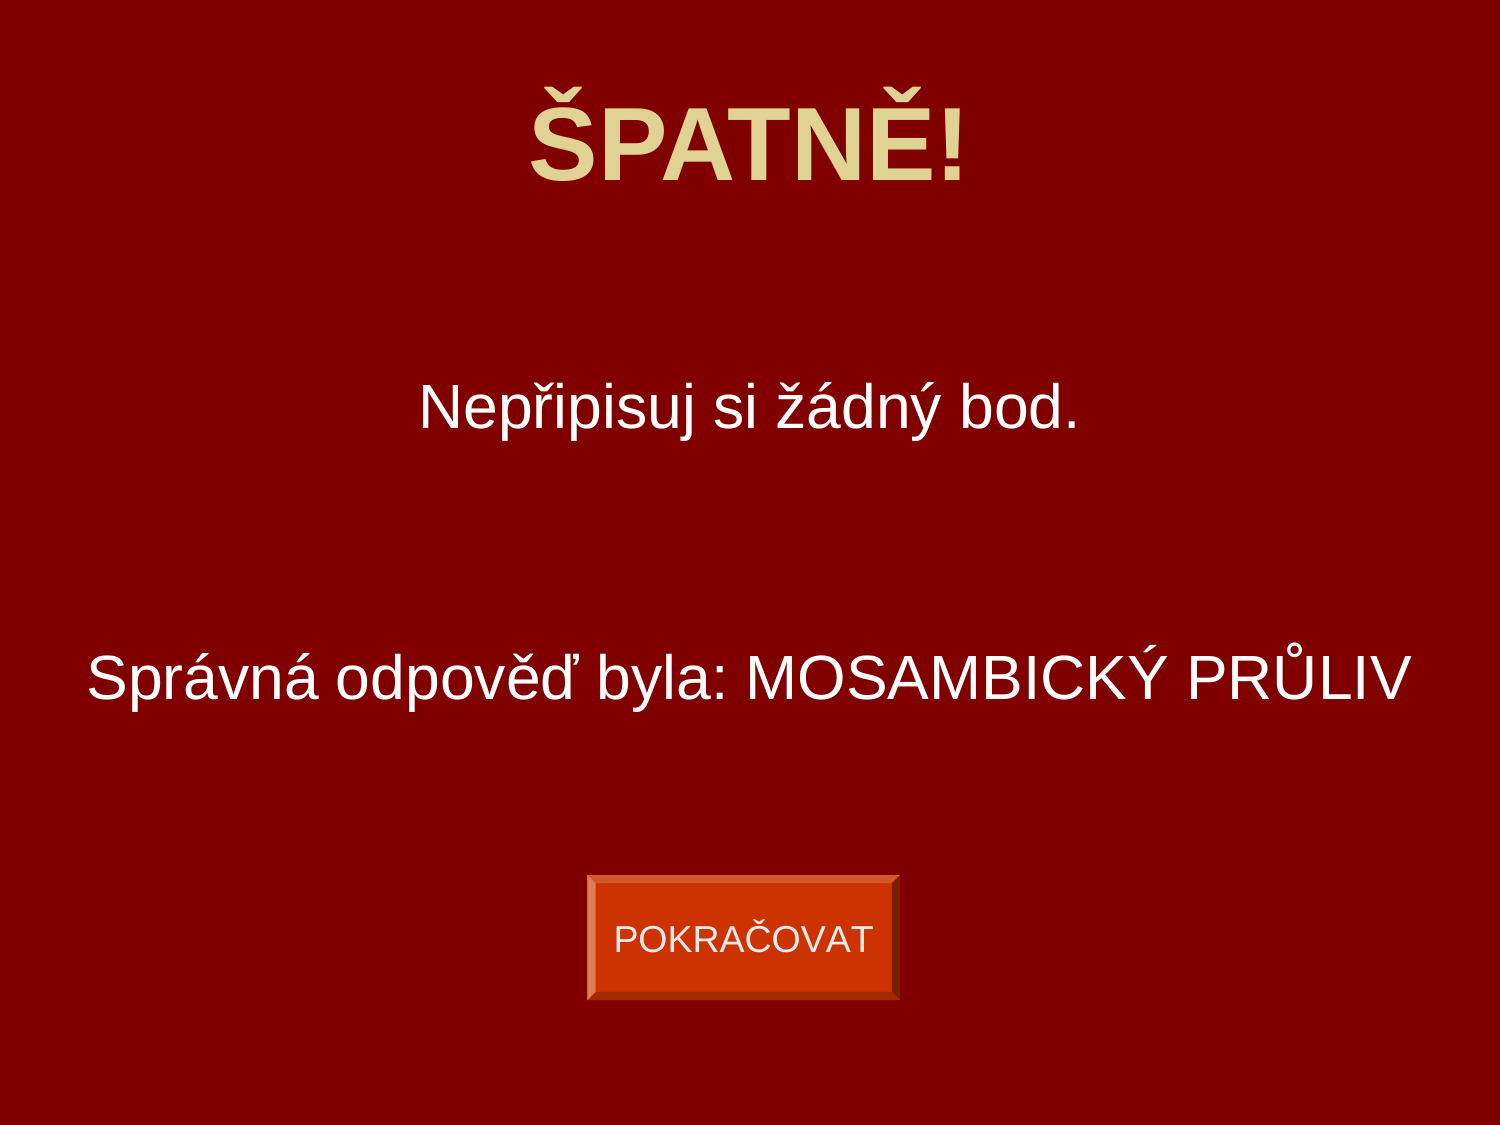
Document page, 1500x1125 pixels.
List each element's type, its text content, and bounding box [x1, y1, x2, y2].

text_box POKRAČOVAT [596, 884, 891, 991]
title ŠPATNĚ! [75, 45, 1426, 233]
list Nepřipisuj si žádný bod. Správná odpověď byla: MOSAMBICKÝ PRŮLIV [24, 262, 1476, 1006]
